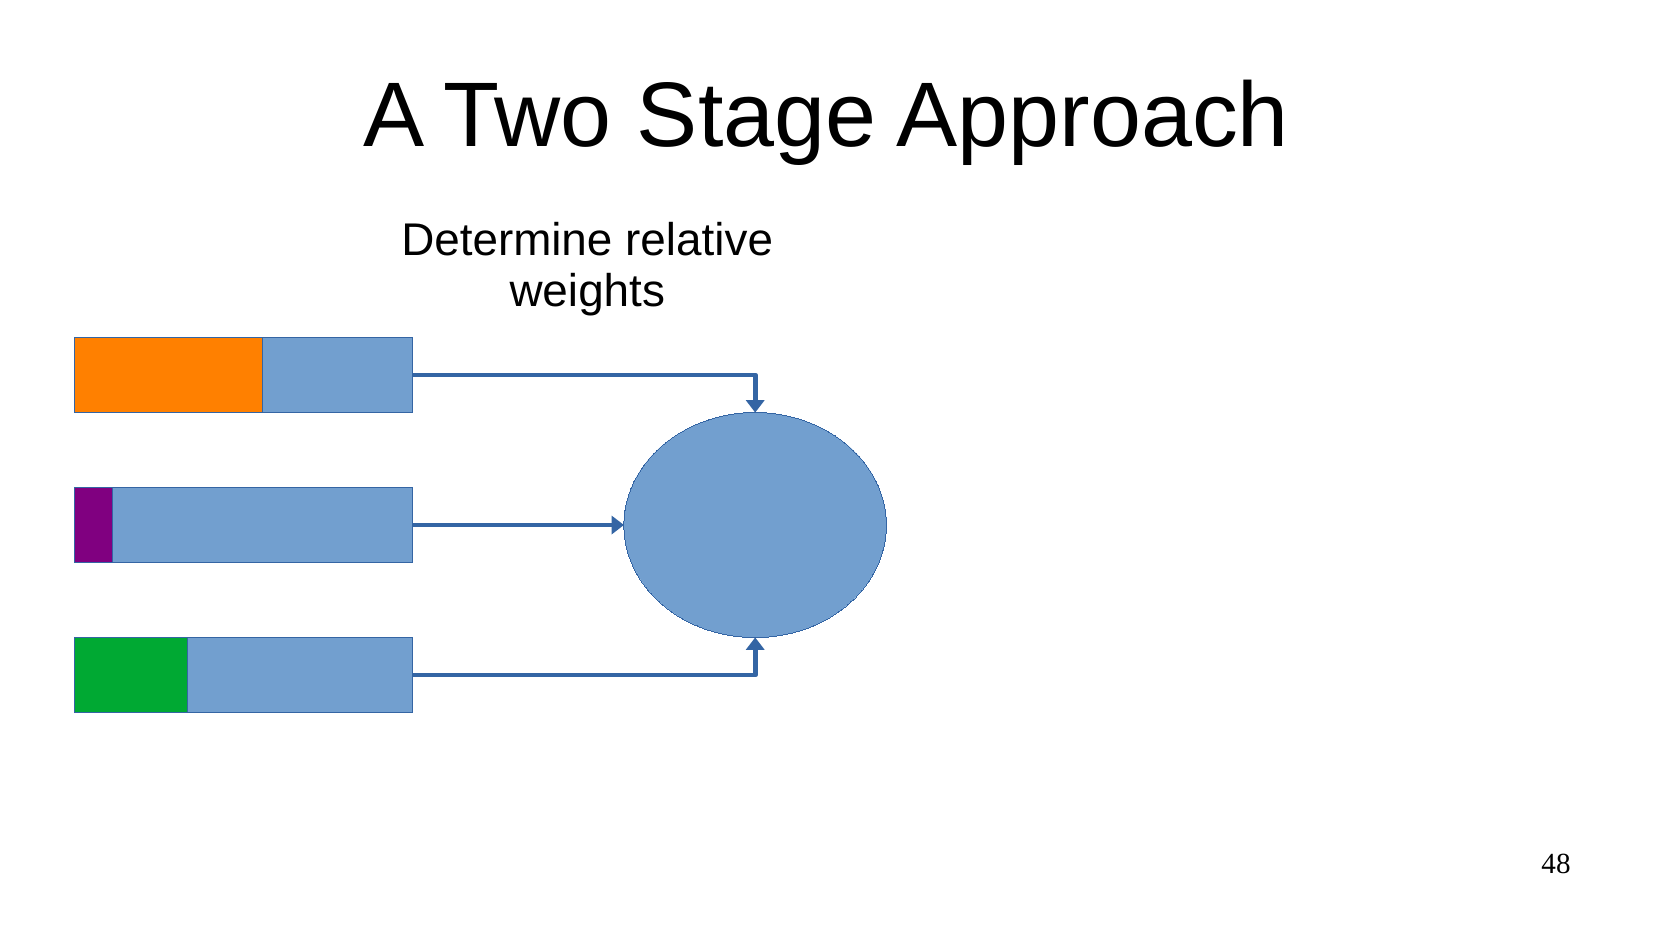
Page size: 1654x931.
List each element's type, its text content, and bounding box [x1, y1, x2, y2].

text_box Determine relative weights [386, 206, 788, 324]
text_box [74, 637, 413, 713]
text_box [74, 487, 413, 563]
text_box [623, 412, 887, 638]
title A Two Stage Approach [82, 37, 1571, 193]
text_box [74, 337, 413, 413]
